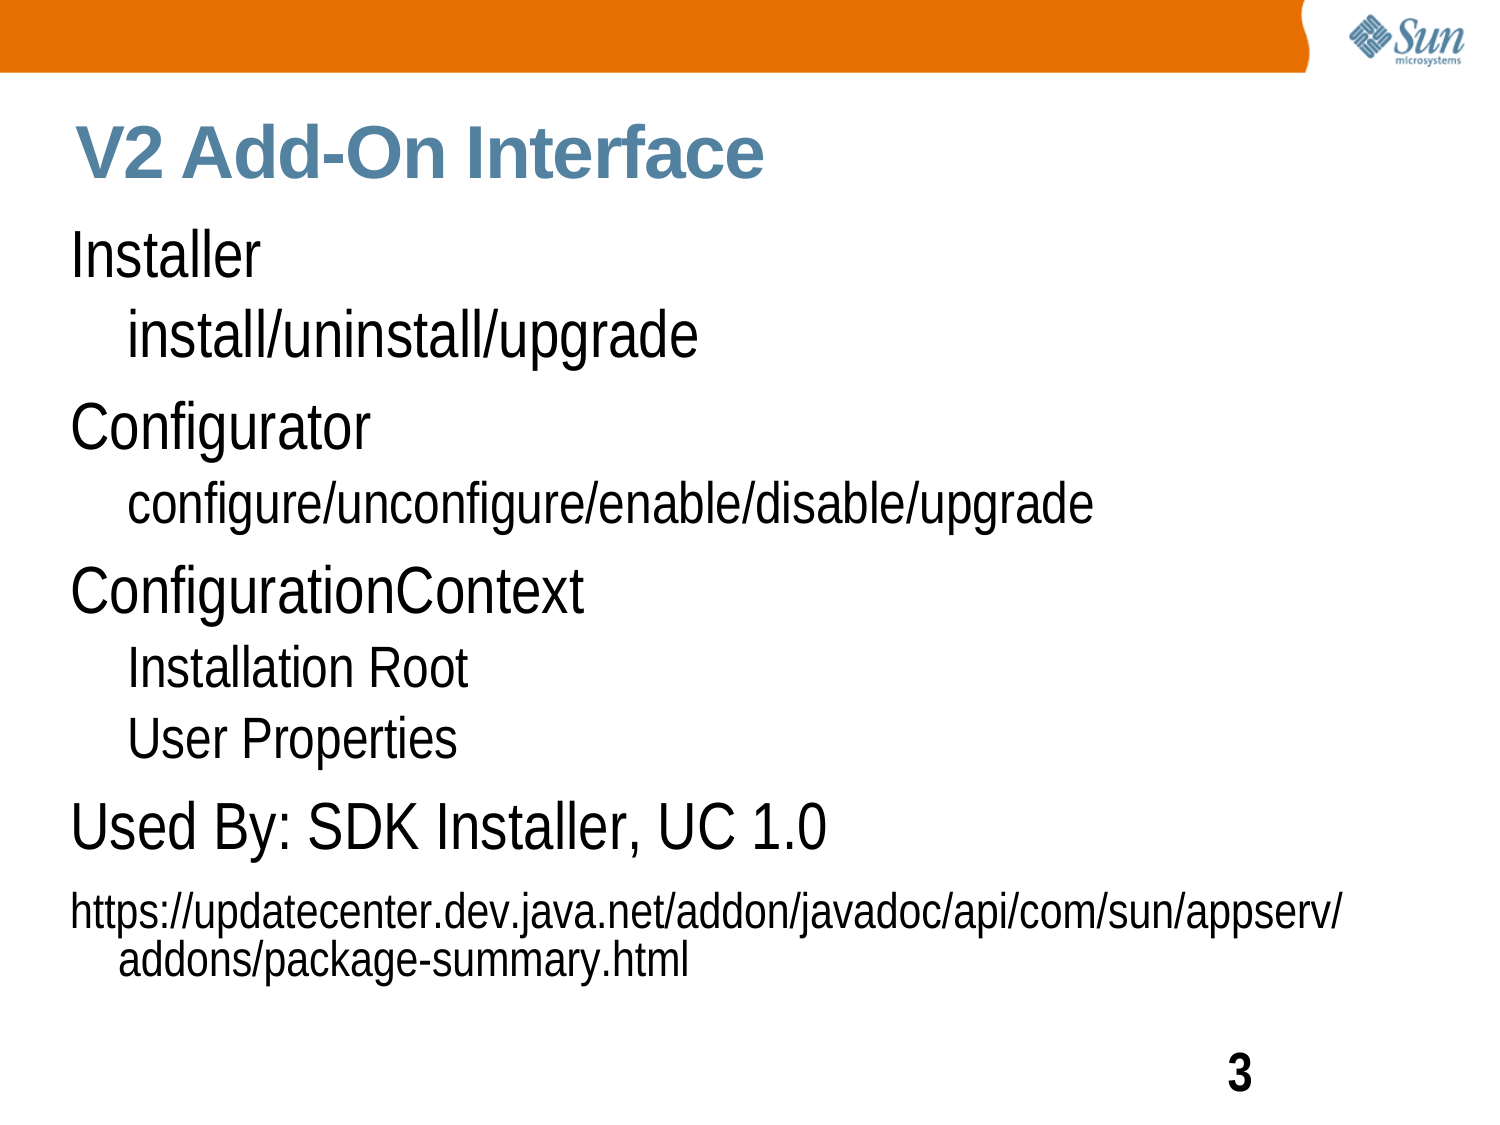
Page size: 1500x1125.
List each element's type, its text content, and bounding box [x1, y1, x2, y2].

list Installer install/uninstall/upgrade Configurator configure/unconfigure/enable/disable/upgrade ConfigurationContext Installation Root User Properties Used By: SDK Installer, UC 1.0 https://updatecenter.dev.java.net/addon/javadoc/api/com/sun/appserv/addons/package-summary.html [50, 224, 1388, 1002]
picture [0, 0, 1500, 75]
title V2 Add-On Interface [75, 117, 1438, 232]
